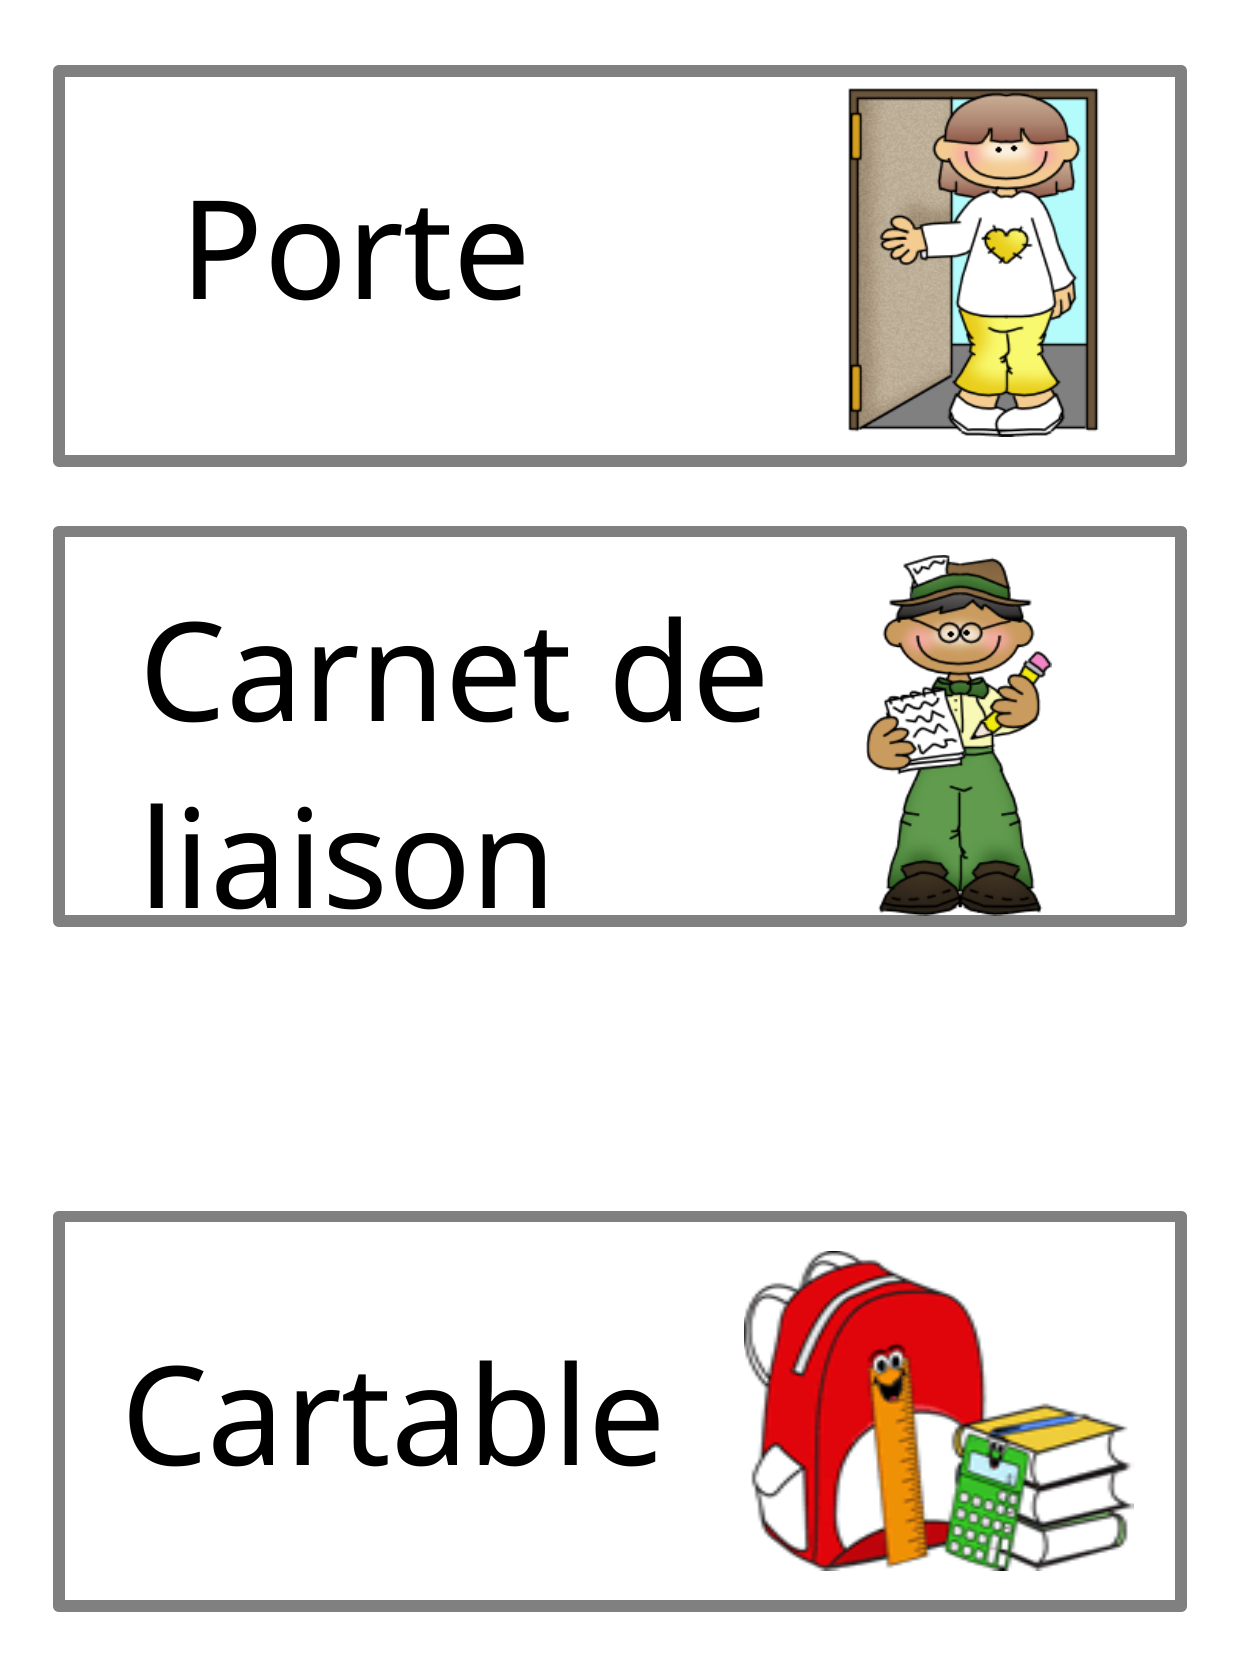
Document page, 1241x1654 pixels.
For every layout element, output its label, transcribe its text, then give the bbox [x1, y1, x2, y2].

text_box Porte [94, 145, 603, 508]
picture [848, 88, 1099, 438]
picture [866, 555, 1052, 916]
text_box [59, 531, 1182, 922]
text_box [59, 70, 1182, 461]
text_box Cartable [106, 1311, 571, 1654]
picture [744, 1251, 1134, 1571]
text_box [59, 1216, 1182, 1607]
text_box Carnet de liaison [124, 566, 684, 978]
